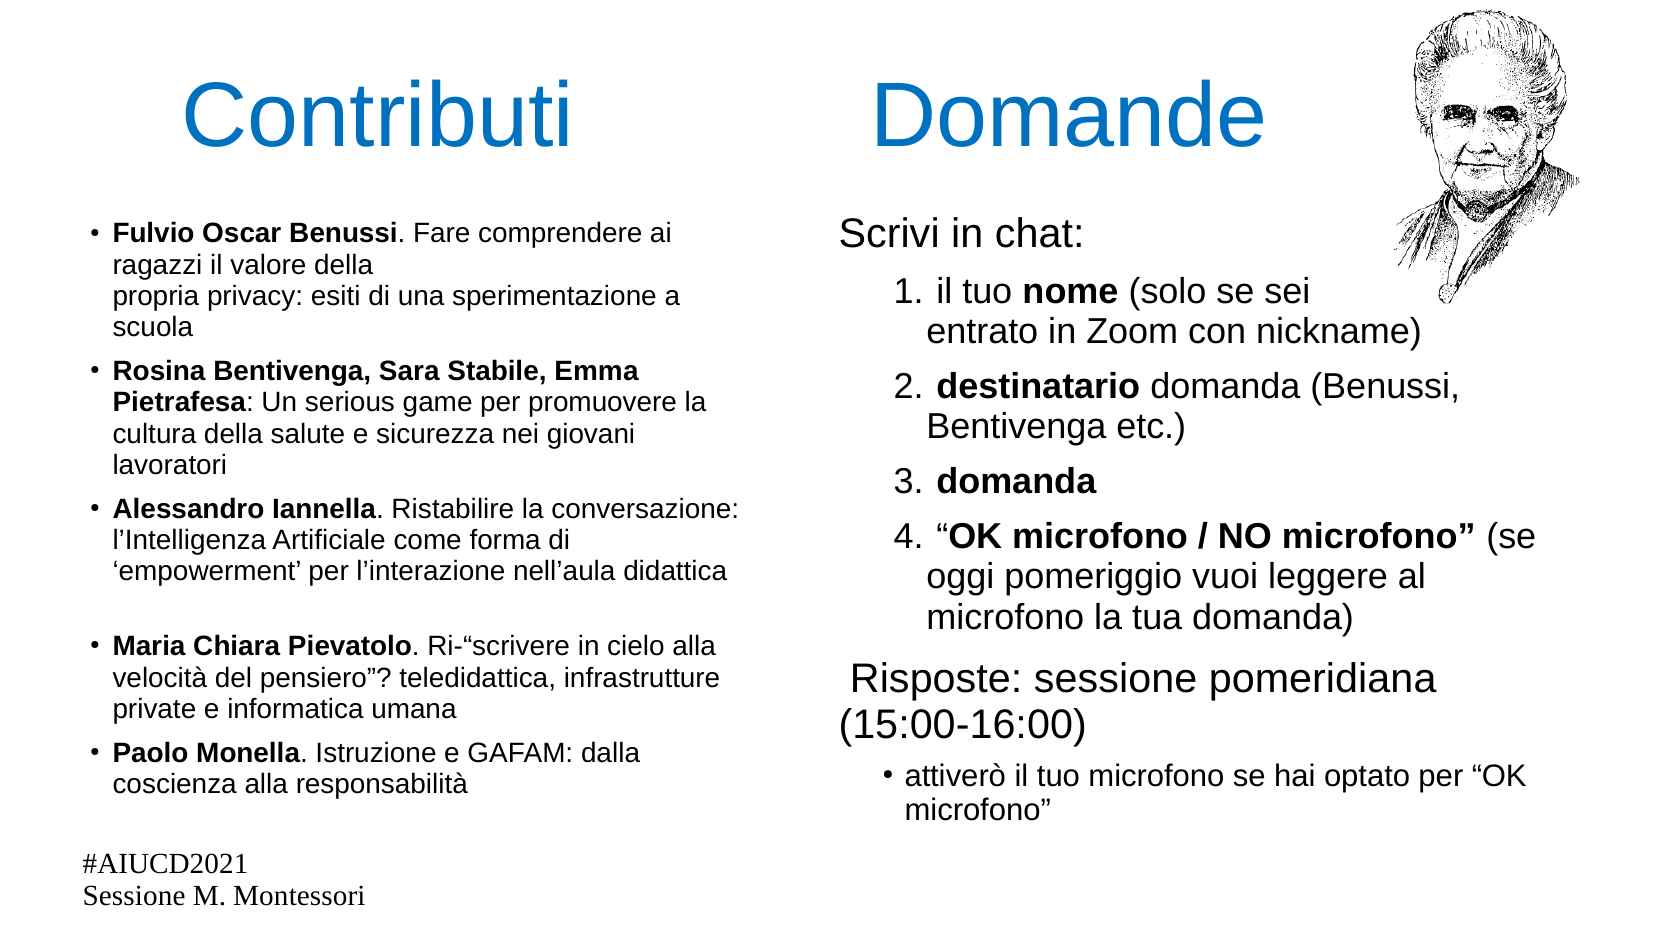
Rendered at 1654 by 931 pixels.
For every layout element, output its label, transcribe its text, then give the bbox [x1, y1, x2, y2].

list Scrivi in chat: il tuo nome (solo se sei entrato in Zoom con nickname) destinatario domanda (Benussi, Bentivenga etc.) domanda “OK microfono / NO microfono” (se oggi pomeriggio vuoi leggere al microfono la tua domanda) Risposte: sessione pomeridiana (15:00-16:00) attiverò il tuo microfono se hai optato per “OK microfono” [838, 210, 1571, 839]
picture [1393, 6, 1583, 308]
title Contributi [82, 37, 674, 193]
title Domande [732, 37, 1406, 193]
list Fulvio Oscar Benussi. Fare comprendere ai ragazzi il valore della propria privacy: esiti di una sperimentazione a scuola Rosina Bentivenga, Sara Stabile, Emma Pietrafesa: Un serious game per promuovere la cultura della salute e sicurezza nei giovani lavoratori Alessandro Iannella. Ristabilire la conversazione: l’Intelligenza Artificiale come forma di ‘empowerment’ per l’interazione nell’aula didattica Maria Chiara Pievatolo. Ri-“scrivere in cielo alla velocità del pensiero”? teledidattica, infrastrutture private e informatica umana Paolo Monella. Istruzione e GAFAM: dalla coscienza alla responsabilità [82, 217, 756, 804]
